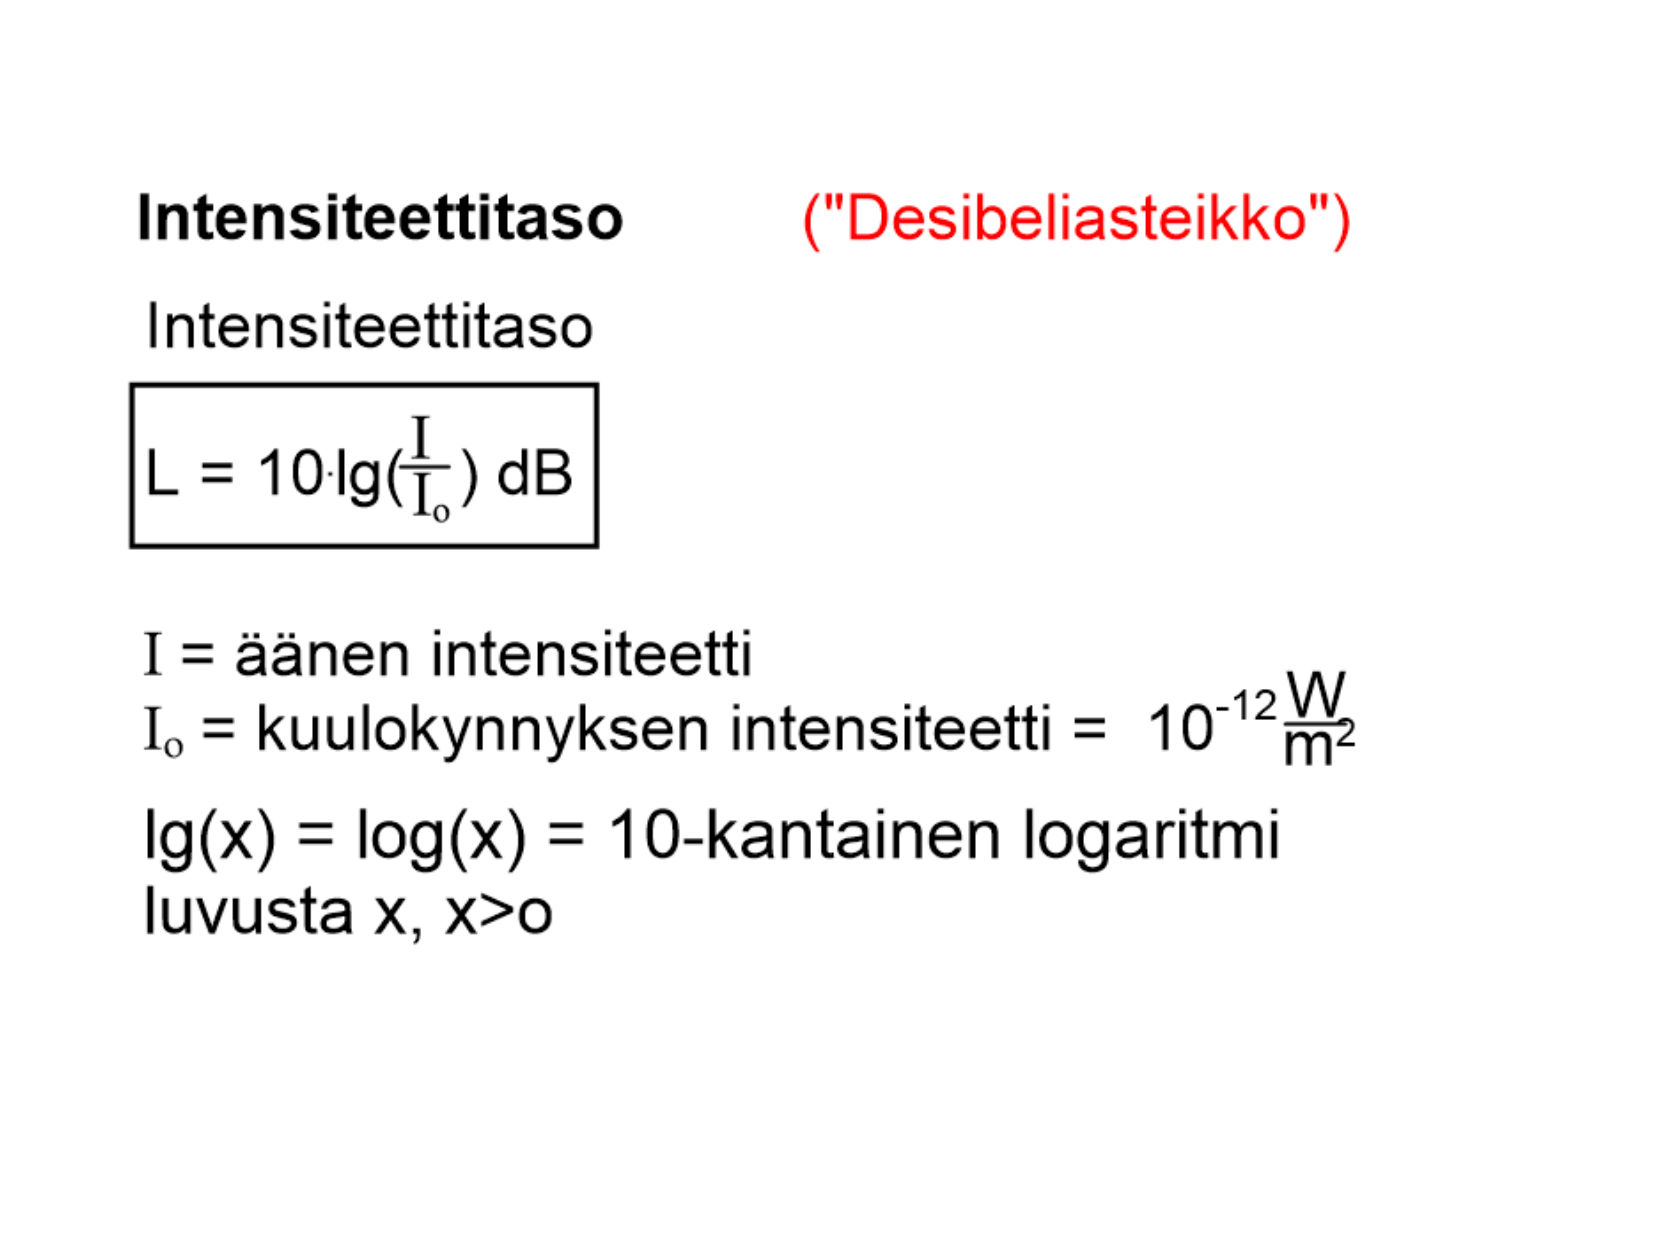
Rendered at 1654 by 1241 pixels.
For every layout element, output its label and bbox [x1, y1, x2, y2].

picture [86, 103, 1536, 1016]
